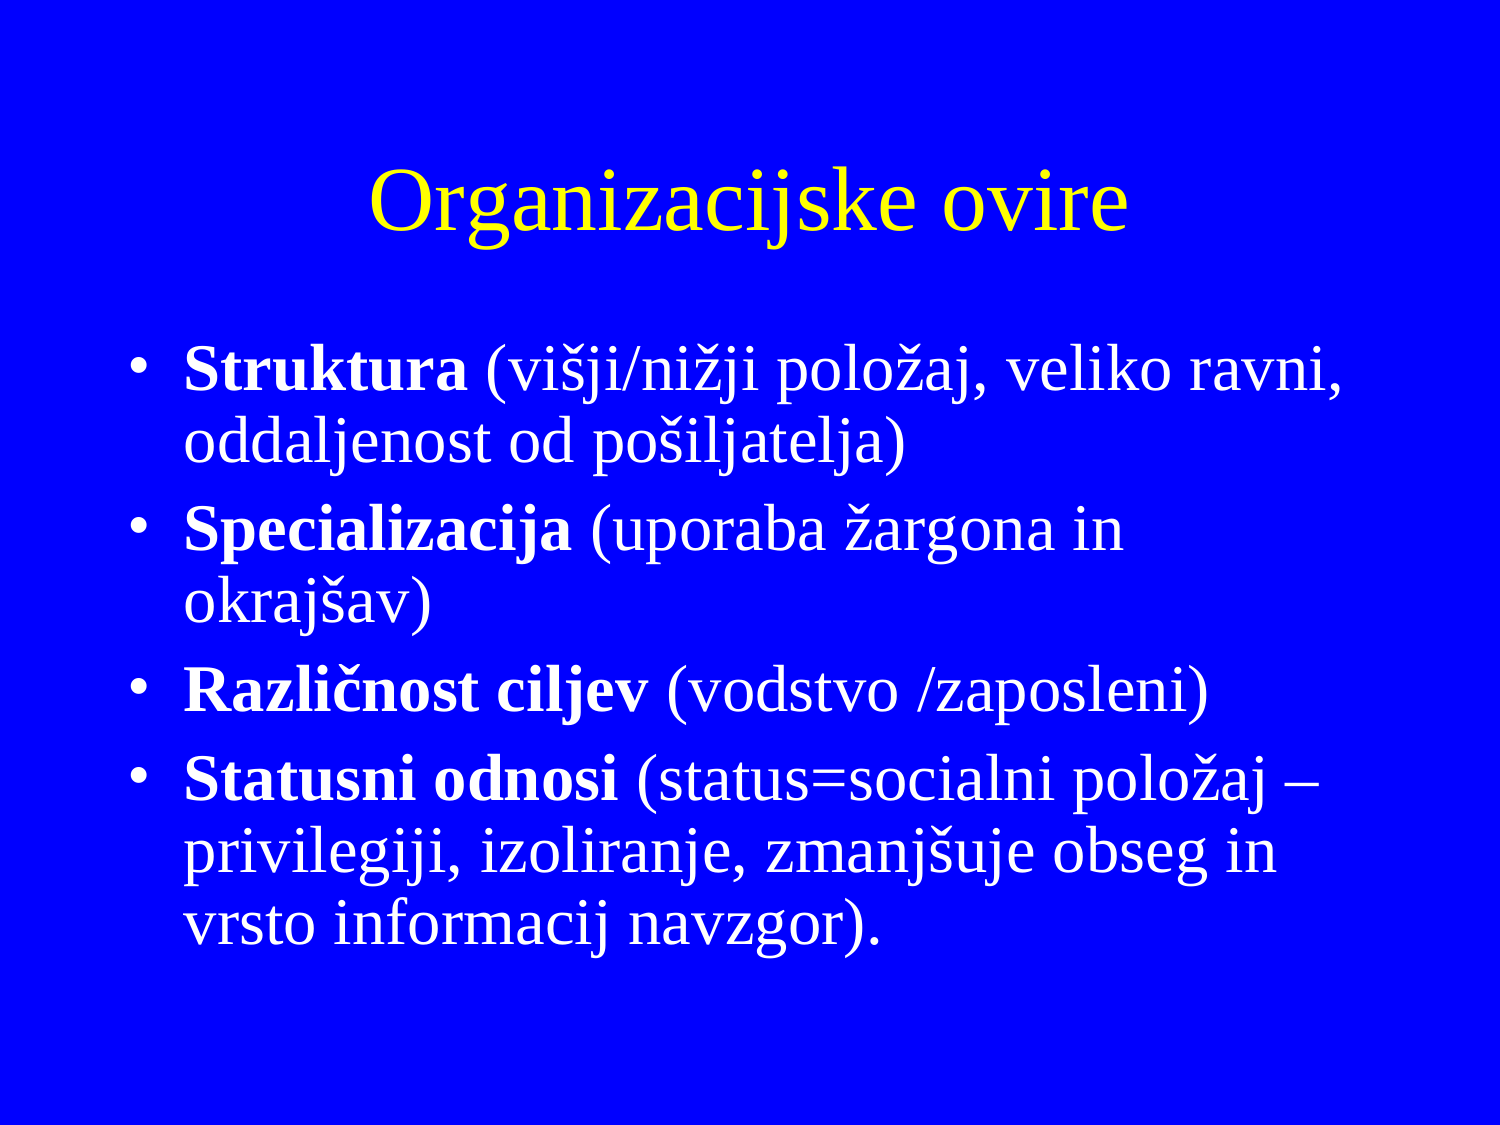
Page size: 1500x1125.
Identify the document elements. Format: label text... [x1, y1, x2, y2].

list Struktura (višji/nižji položaj, veliko ravni, oddaljenost od pošiljatelja) Specializacija (uporaba žargona in okrajšav) Različnost ciljev (vodstvo /zaposleni) Statusni odnosi (status=socialni položaj – privilegiji, izoliranje, zmanjšuje obseg in vrsto informacij navzgor). [112, 324, 1388, 1001]
title Organizacijske ovire [112, 99, 1388, 288]
